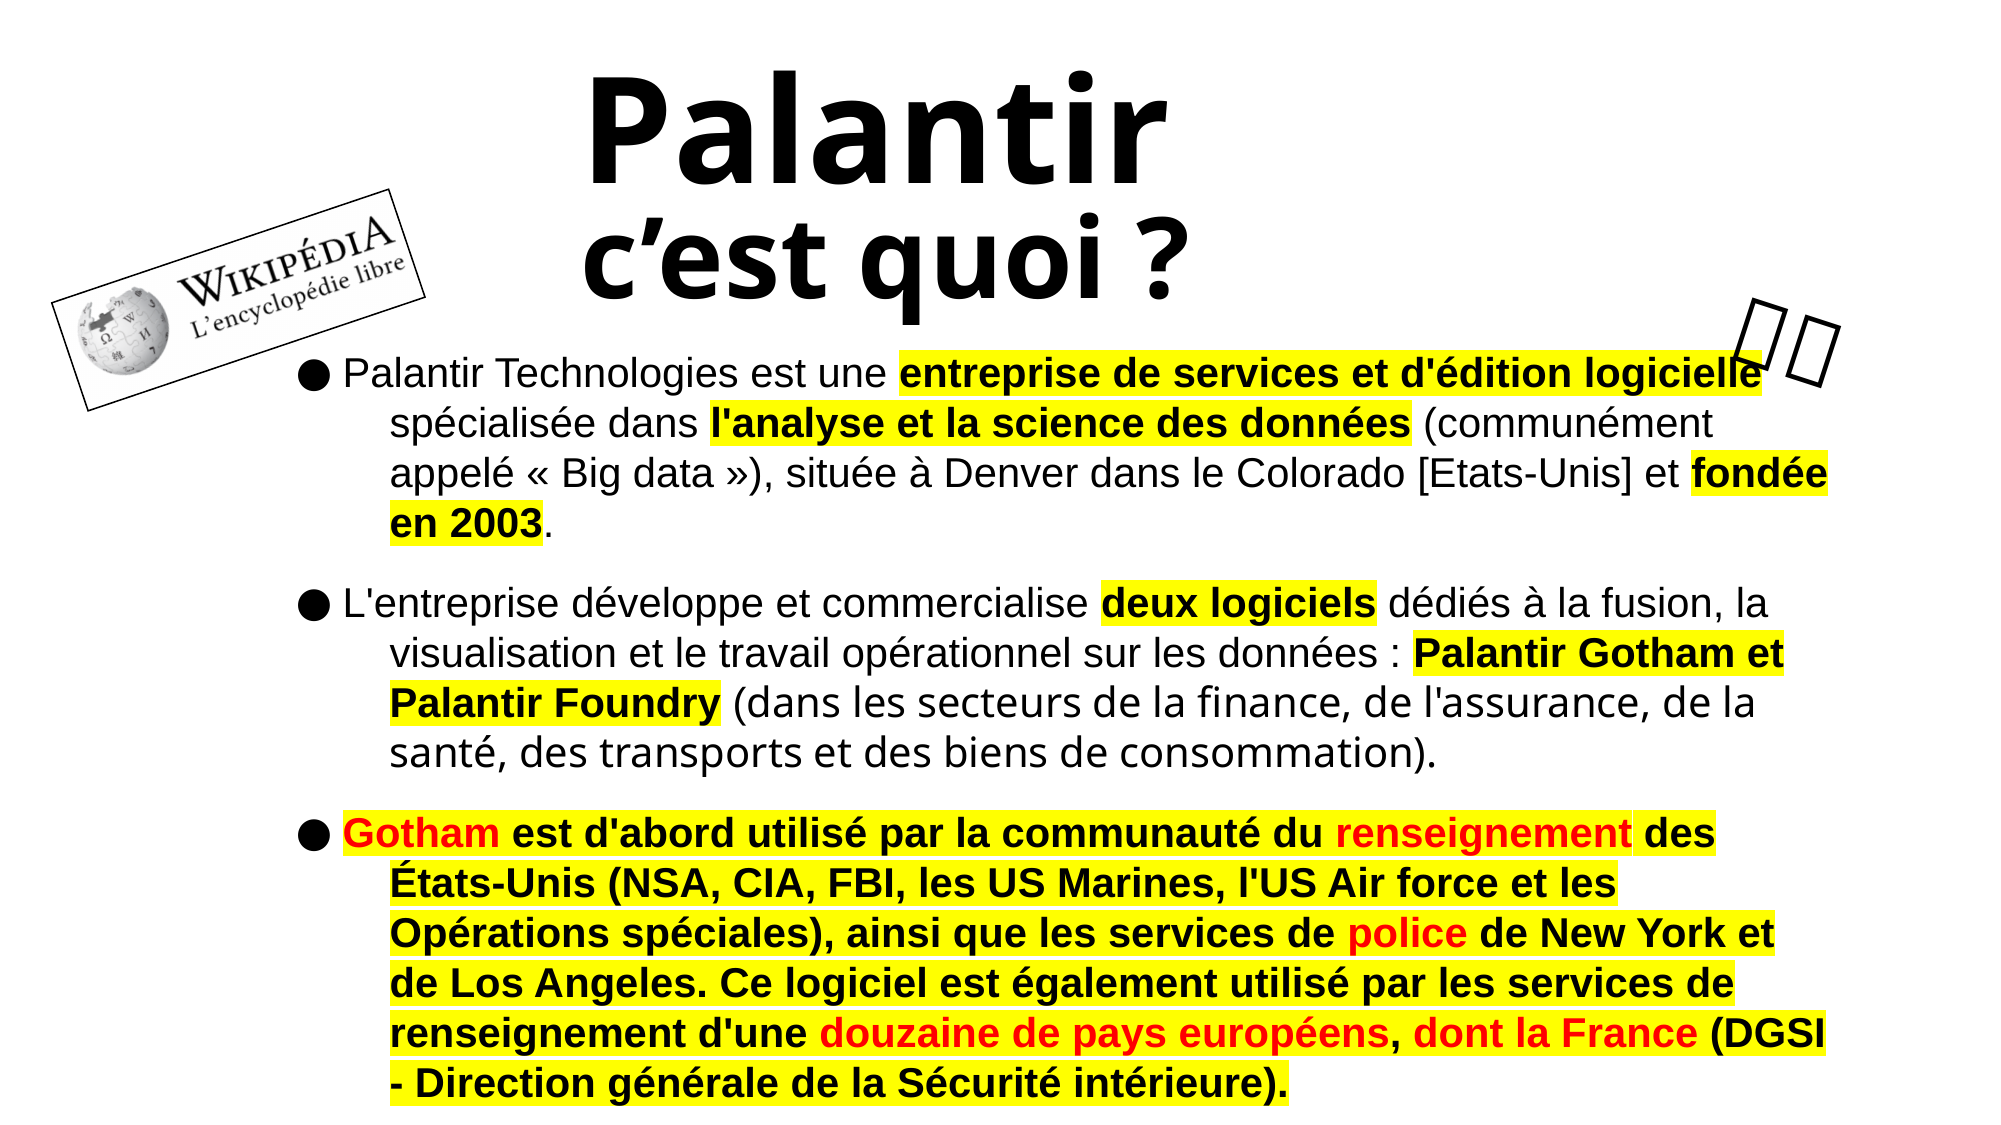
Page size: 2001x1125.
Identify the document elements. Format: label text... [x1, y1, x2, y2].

text_box Palantir Technologies est une entreprise de services et d'édition logicielle spécialisée dans l'analyse et la science des données (communément appelé « Big data »), située à Denver dans le Colorado [Etats-Unis] et fondée en 2003. L'entreprise développe et commercialise deux logiciels dédiés à la fusion, la visualisation et le travail opérationnel sur les données : Palantir Gotham et Palantir Foundry (dans les secteurs de la finance, de l'assurance, de la santé, des transports et des biens de consommation). Gotham est d'abord utilisé par la communauté du renseignement des États-Unis (NSA, CIA, FBI, les US Marines, l'US Air force et les Opérations spéciales), ainsi que les services de police de New York et de Los Angeles. Ce logiciel est également utilisé par les services de renseignement d'une douzaine de pays européens, dont la France (DGSI - Direction générale de la Sécurité intérieure). [280, 338, 1846, 1071]
text_box Palantir c’est quoi ? [565, 52, 1523, 339]
text_box 🇺🇸 [1702, 258, 2000, 476]
picture [52, 190, 425, 410]
